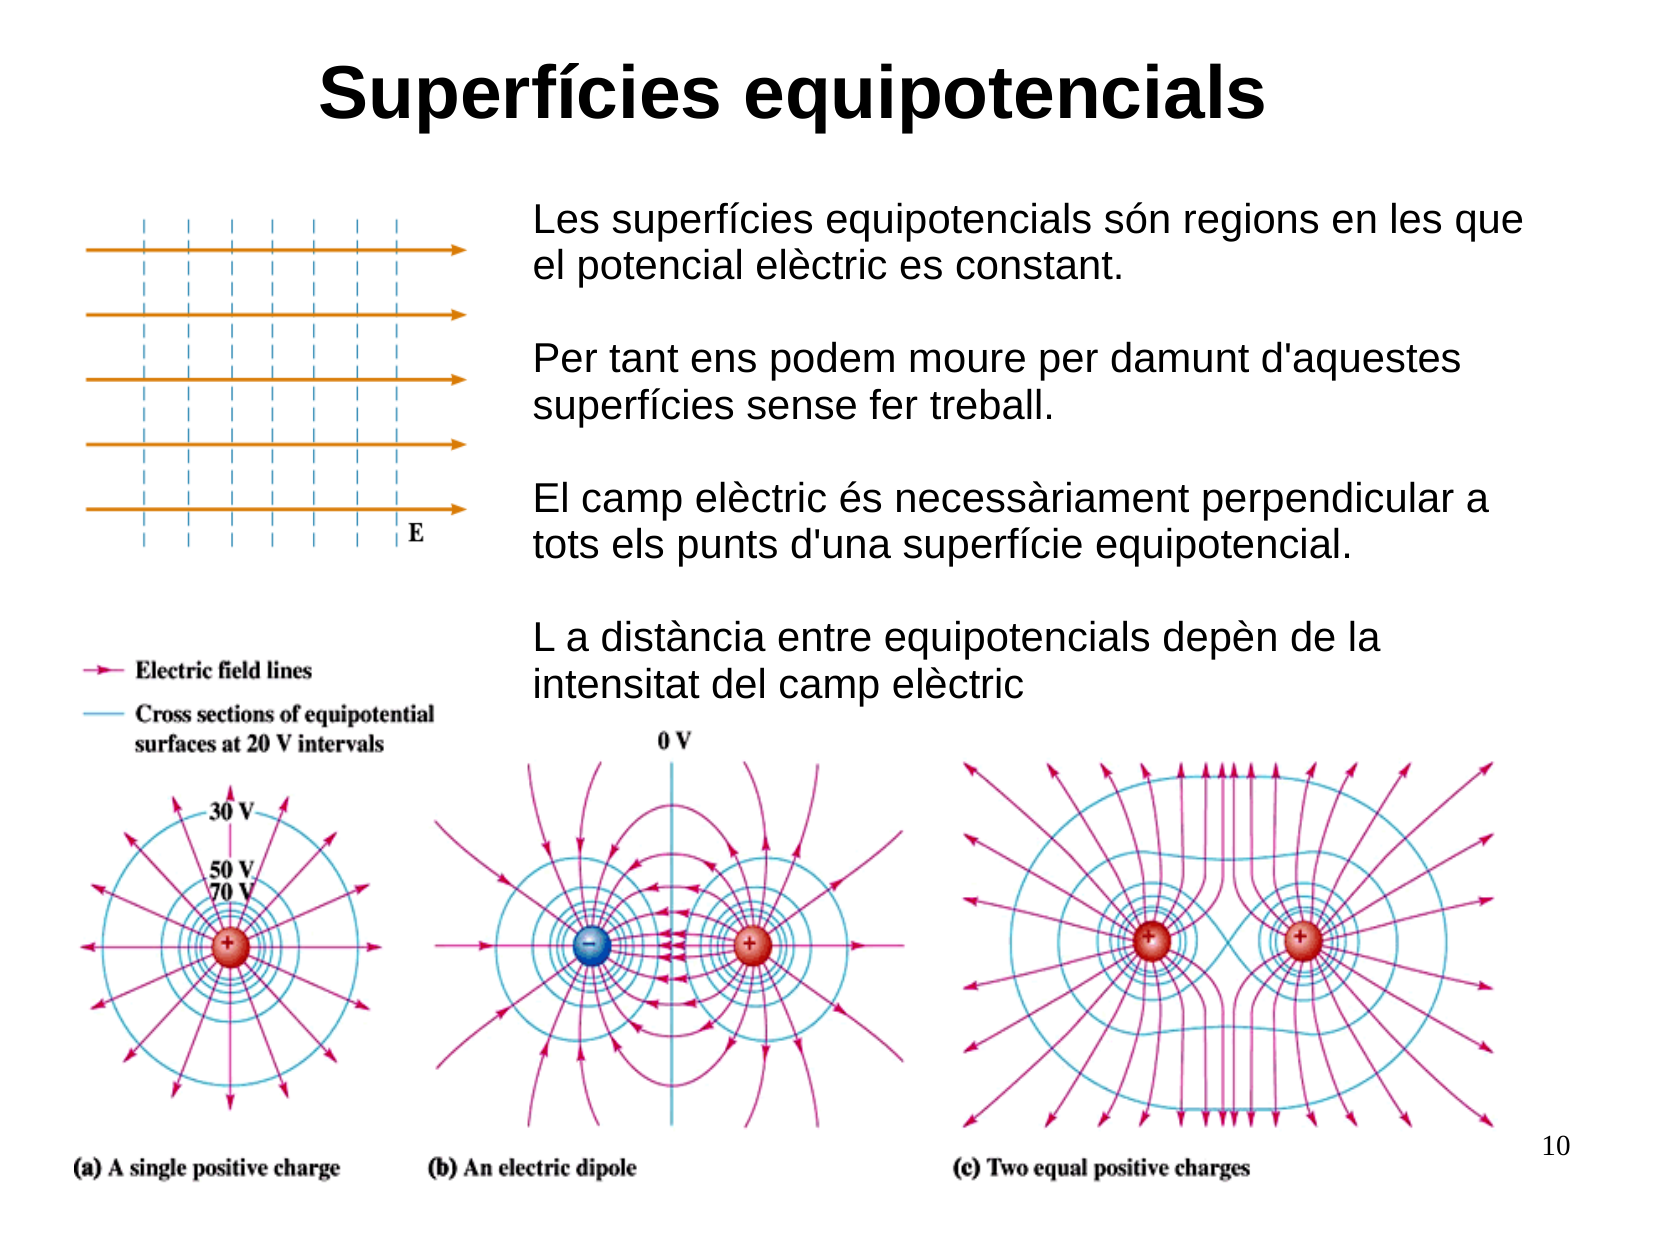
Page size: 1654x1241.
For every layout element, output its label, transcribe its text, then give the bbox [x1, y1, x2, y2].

picture [74, 655, 1498, 1195]
picture [59, 164, 500, 592]
text_box Superfícies equipotencials [183, 42, 1404, 142]
text_box Les superfícies equipotencials són regions en les que el potencial elèctric es constant. Per tant ens podem moure per damunt d'aquestes superfícies sense fer treball. El camp elèctric és necessàriament perpendicular a tots els punts d'una superfície equipotencial. L a distància entre equipotencials depèn de la intensitat del camp elèctric [518, 188, 1543, 757]
